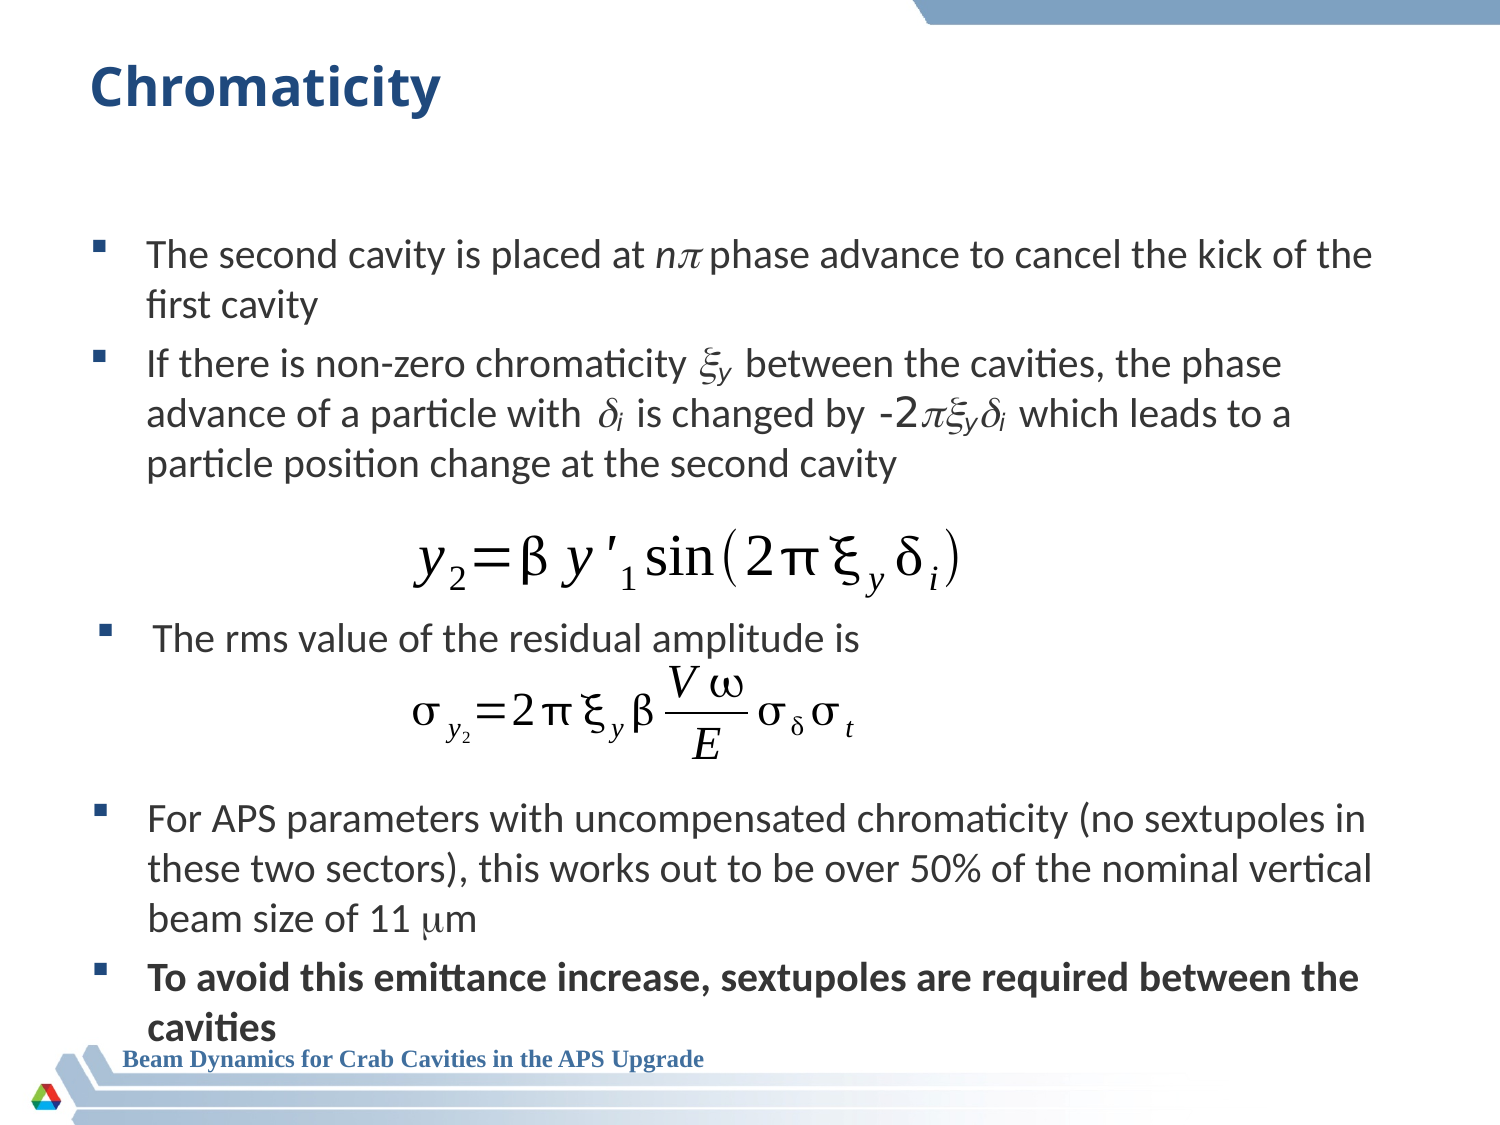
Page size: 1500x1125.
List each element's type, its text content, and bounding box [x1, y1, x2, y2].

picture [0, 1037, 1500, 1125]
list The rms value of the residual amplitude is [81, 602, 1432, 682]
title Chromaticity [75, 45, 1426, 219]
chart [401, 523, 972, 599]
list For APS parameters with uncompensated chromaticity (no sextupoles in these two sectors), this works out to be over 50% of the nominal vertical beam size of 11 m To avoid this emittance increase, sextupoles are required between the cavities [76, 783, 1427, 1058]
picture [195, 1058, 202, 1066]
list The second cavity is placed at n phase advance to cancel the kick of the first cavity If there is non-zero chromaticity y between the cavities, the phase advance of a particle with i is changed by -2yi which leads to a particle position change at the second cavity [75, 219, 1426, 572]
picture [0, 0, 1500, 26]
picture [128, 1059, 134, 1066]
chart [402, 656, 861, 769]
picture [617, 1058, 625, 1065]
